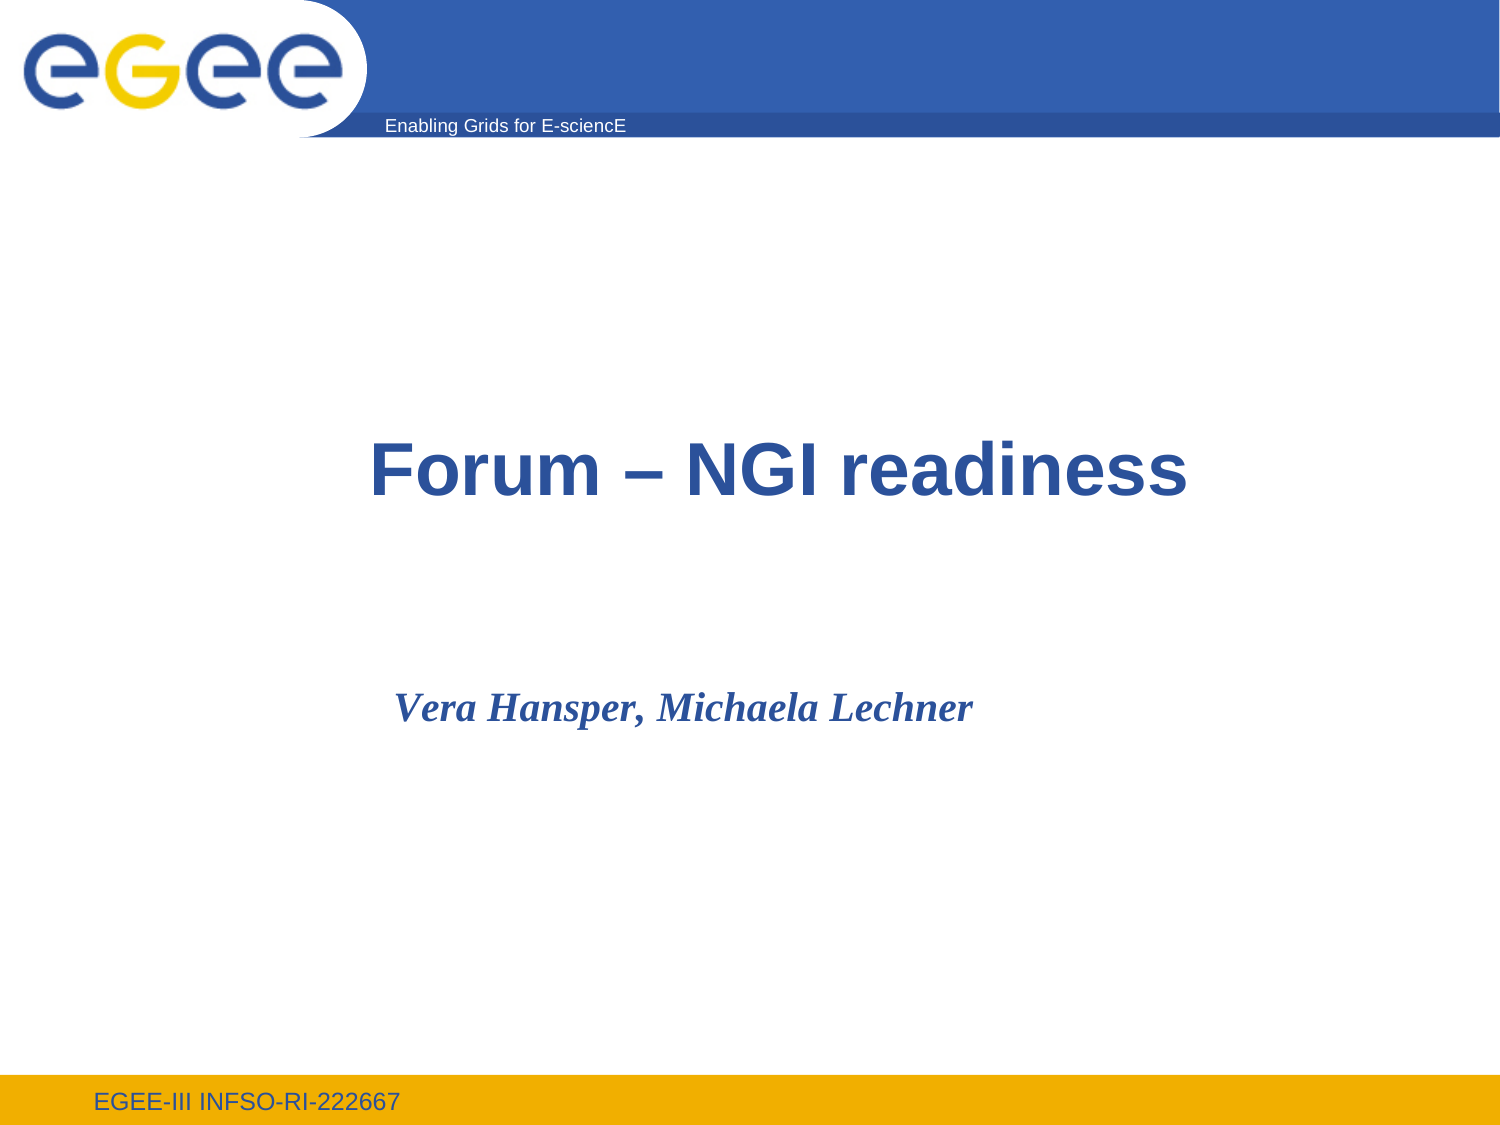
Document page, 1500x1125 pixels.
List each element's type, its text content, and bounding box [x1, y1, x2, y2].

picture [18, 30, 349, 112]
text_box Vera Hansper, Michaela Lechner [378, 620, 1430, 767]
text_box Forum – NGI readiness [354, 413, 1477, 590]
